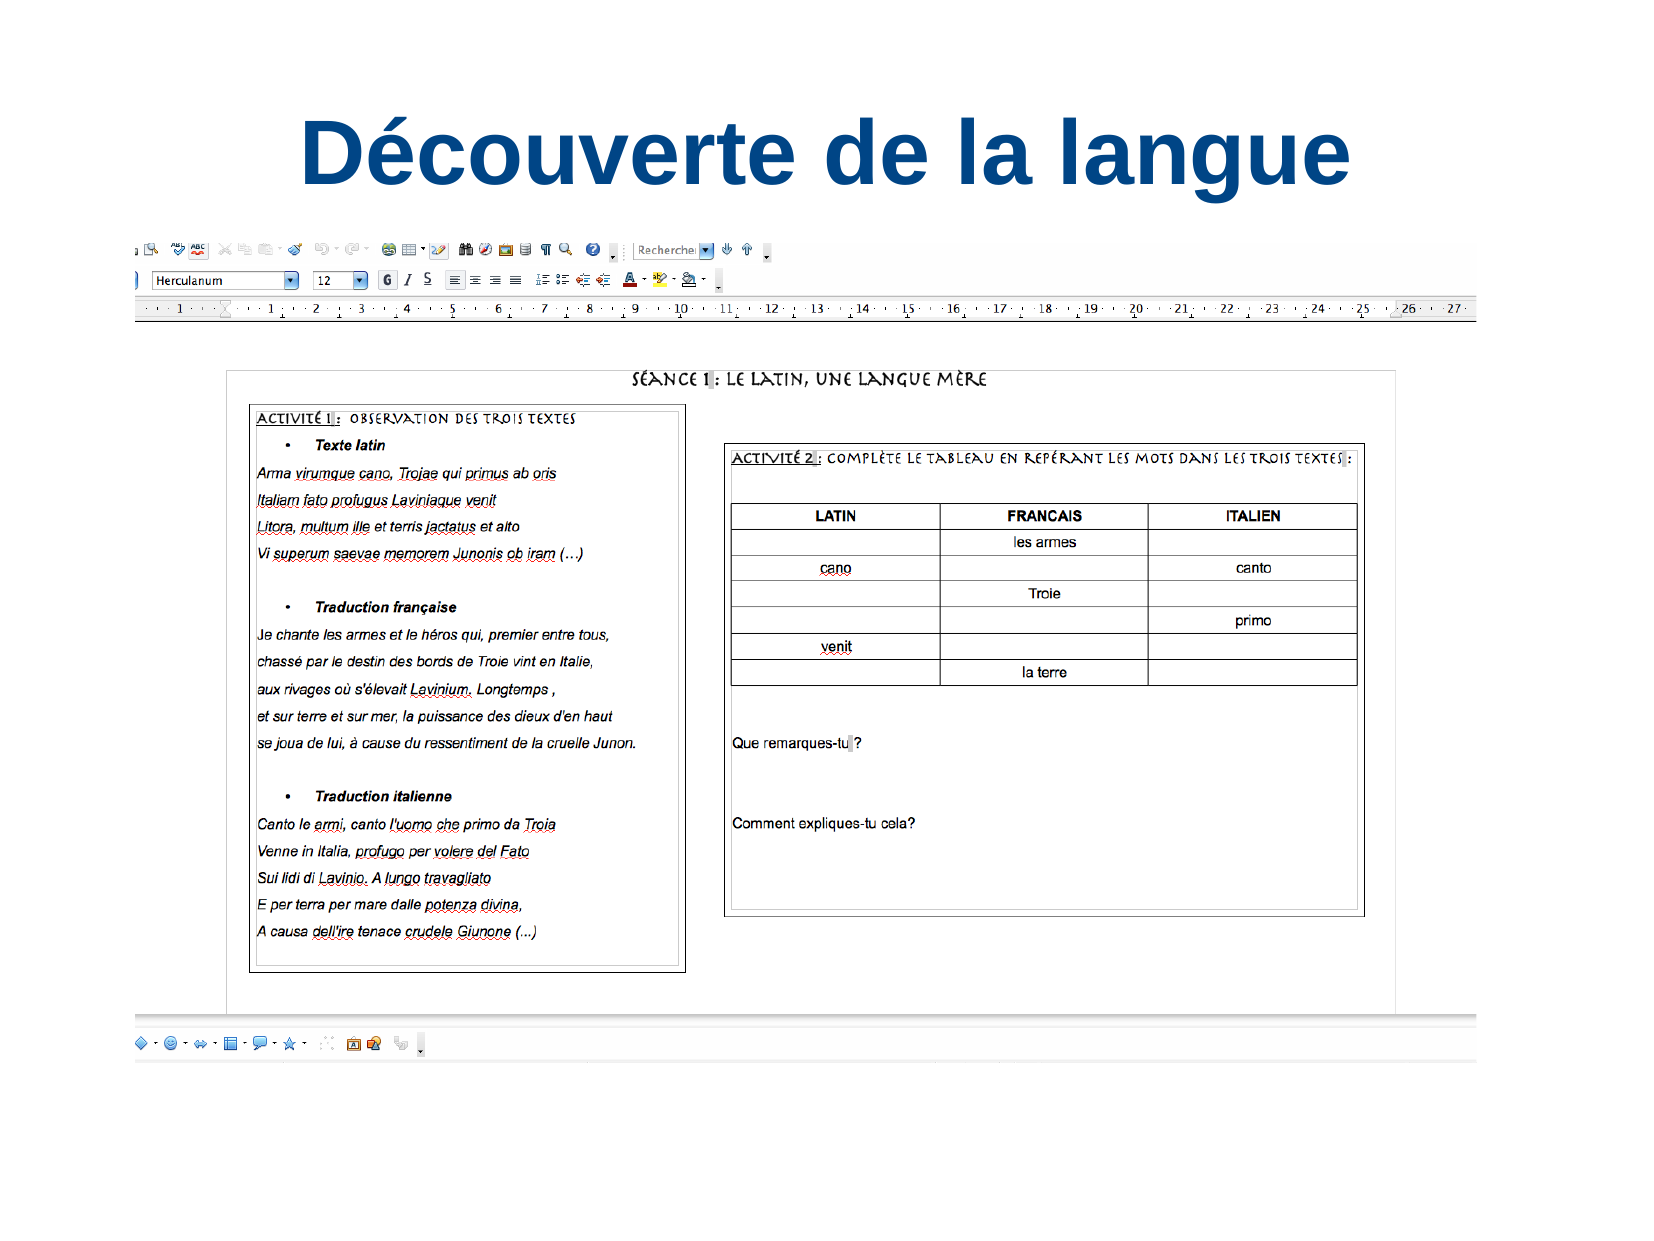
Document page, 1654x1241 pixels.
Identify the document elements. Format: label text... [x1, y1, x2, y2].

title Découverte de la langue [82, 49, 1571, 257]
picture [135, 257, 1477, 1063]
